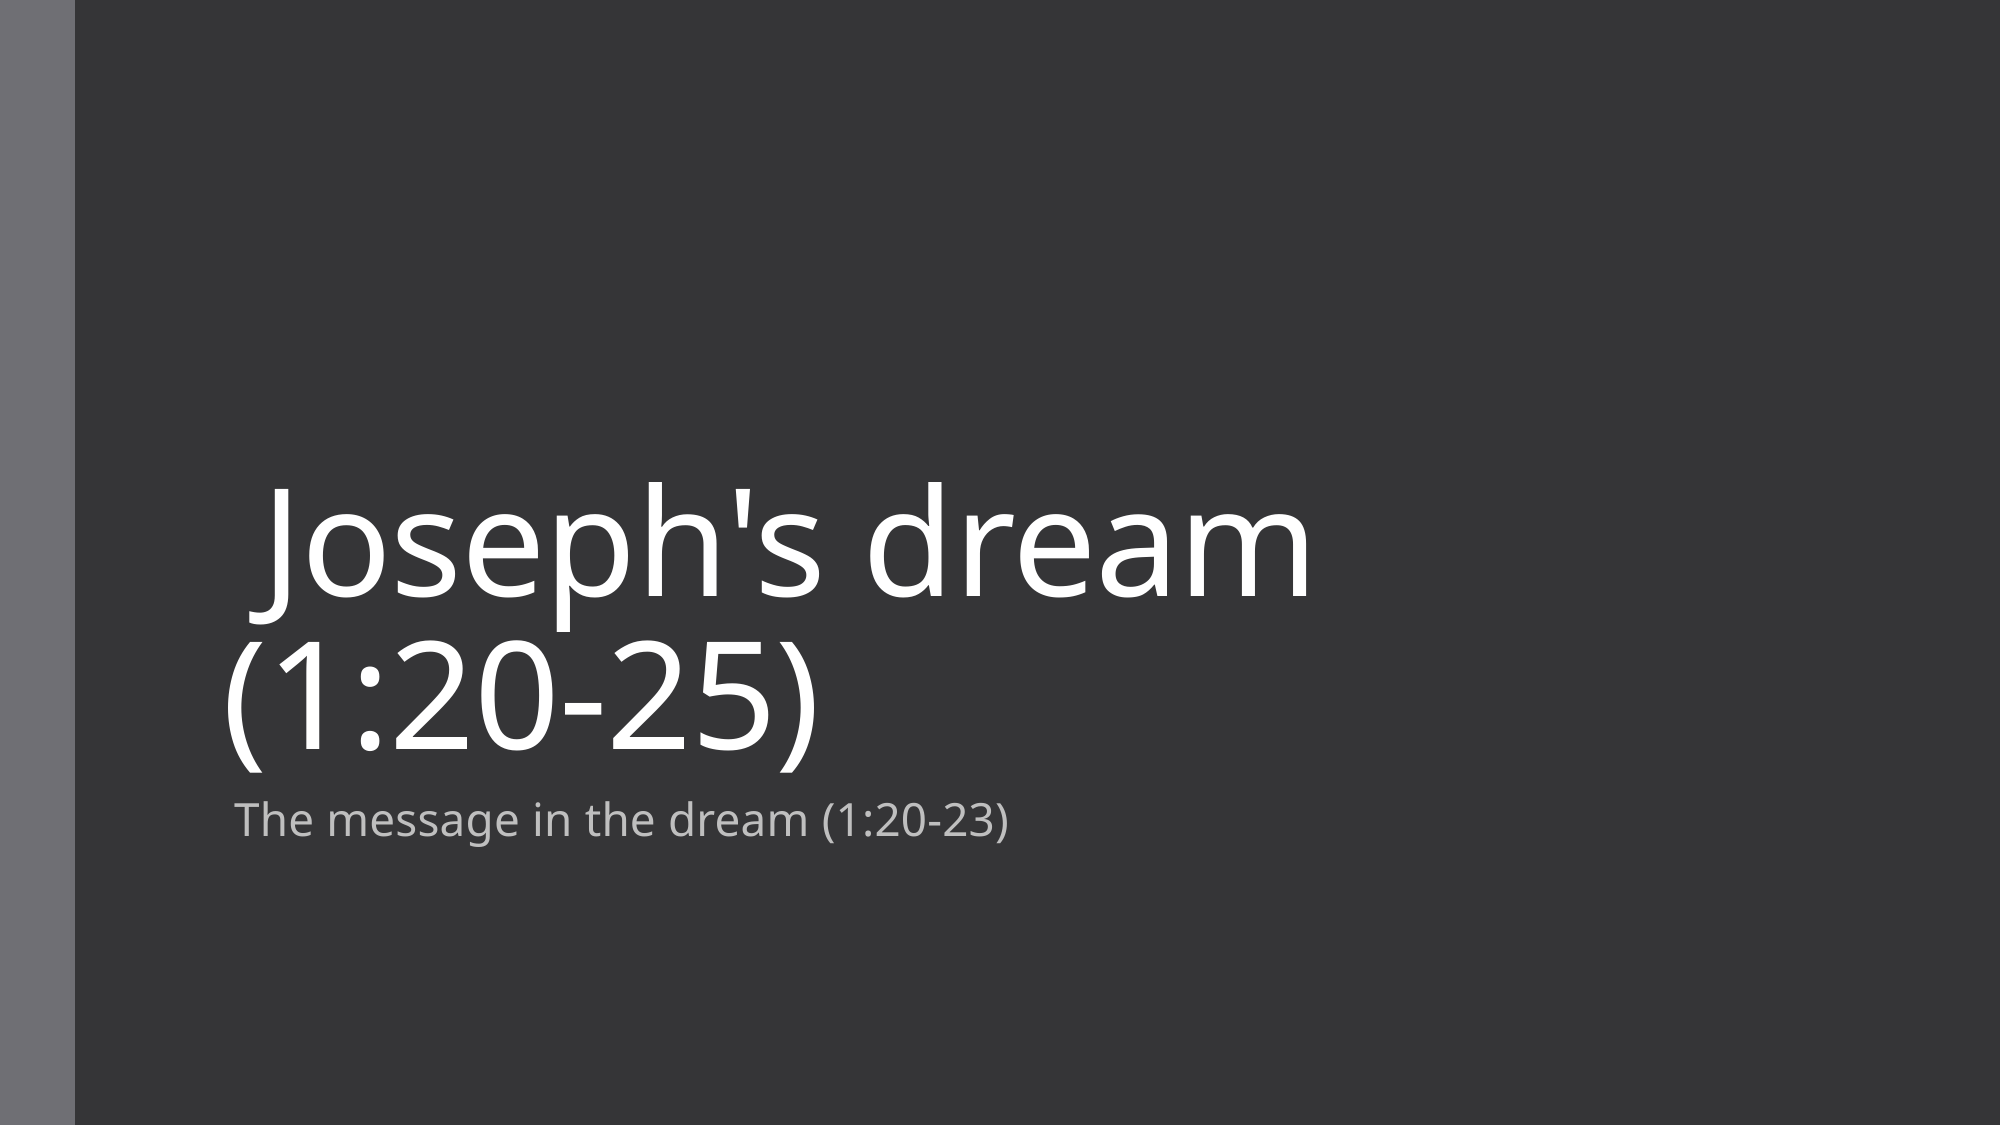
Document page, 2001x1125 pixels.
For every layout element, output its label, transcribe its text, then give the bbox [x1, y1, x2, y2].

title Joseph's dream (1:20-25) [206, 124, 1752, 787]
subtitle The message in the dream (1:20-23) [206, 787, 1752, 1066]
